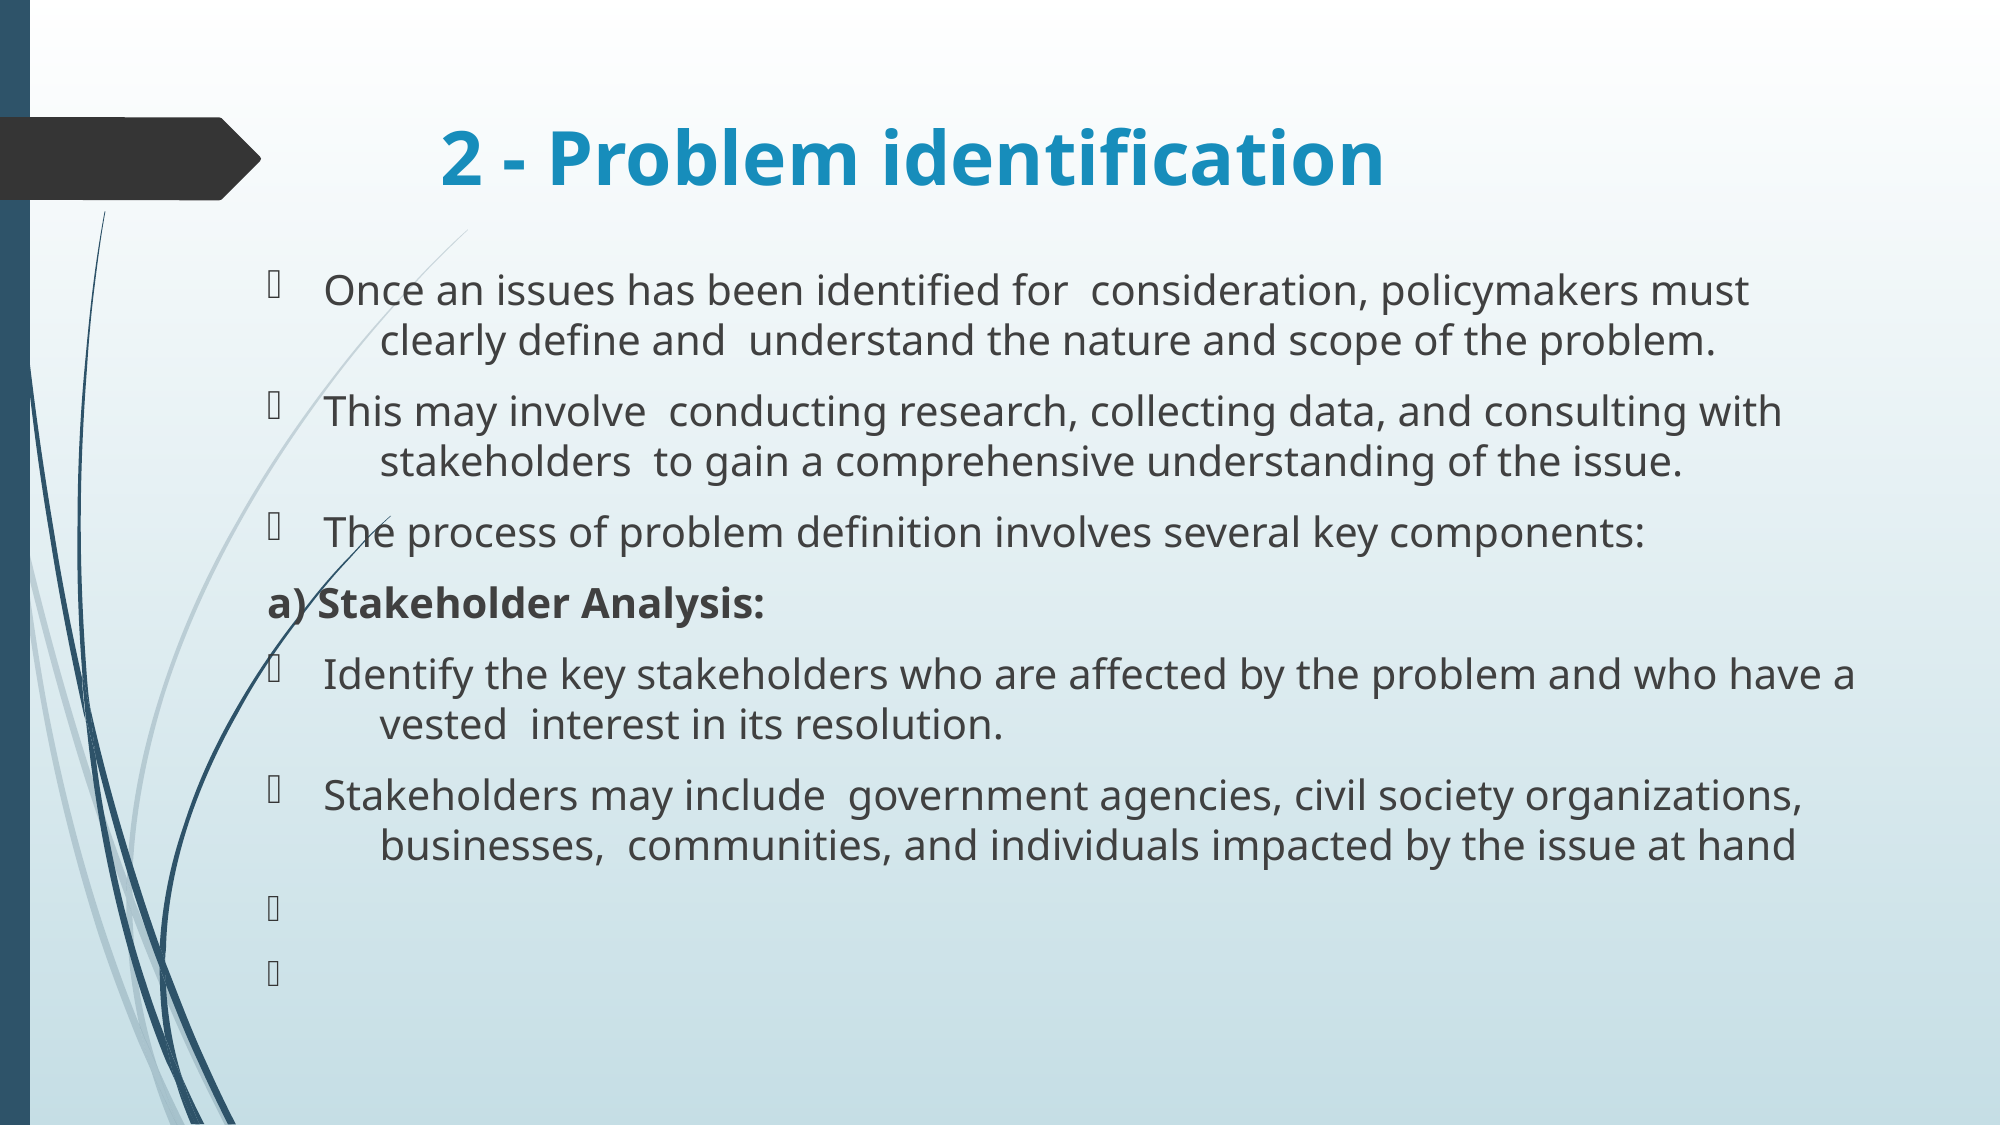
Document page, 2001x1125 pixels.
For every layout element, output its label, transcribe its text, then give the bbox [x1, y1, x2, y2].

list Once an issues has been identified for consideration, policymakers must clearly define and understand the nature and scope of the problem. This may involve conducting research, collecting data, and consulting with stakeholders to gain a comprehensive understanding of the issue. The process of problem definition involves several key components: a) Stakeholder Analysis: Identify the key stakeholders who are affected by the problem and who have a vested interest in its resolution. Stakeholders may include government agencies, civil society organizations, businesses, communities, and individuals impacted by the issue at hand [252, 256, 1888, 1065]
title 2 - Problem identification [425, 102, 1888, 234]
